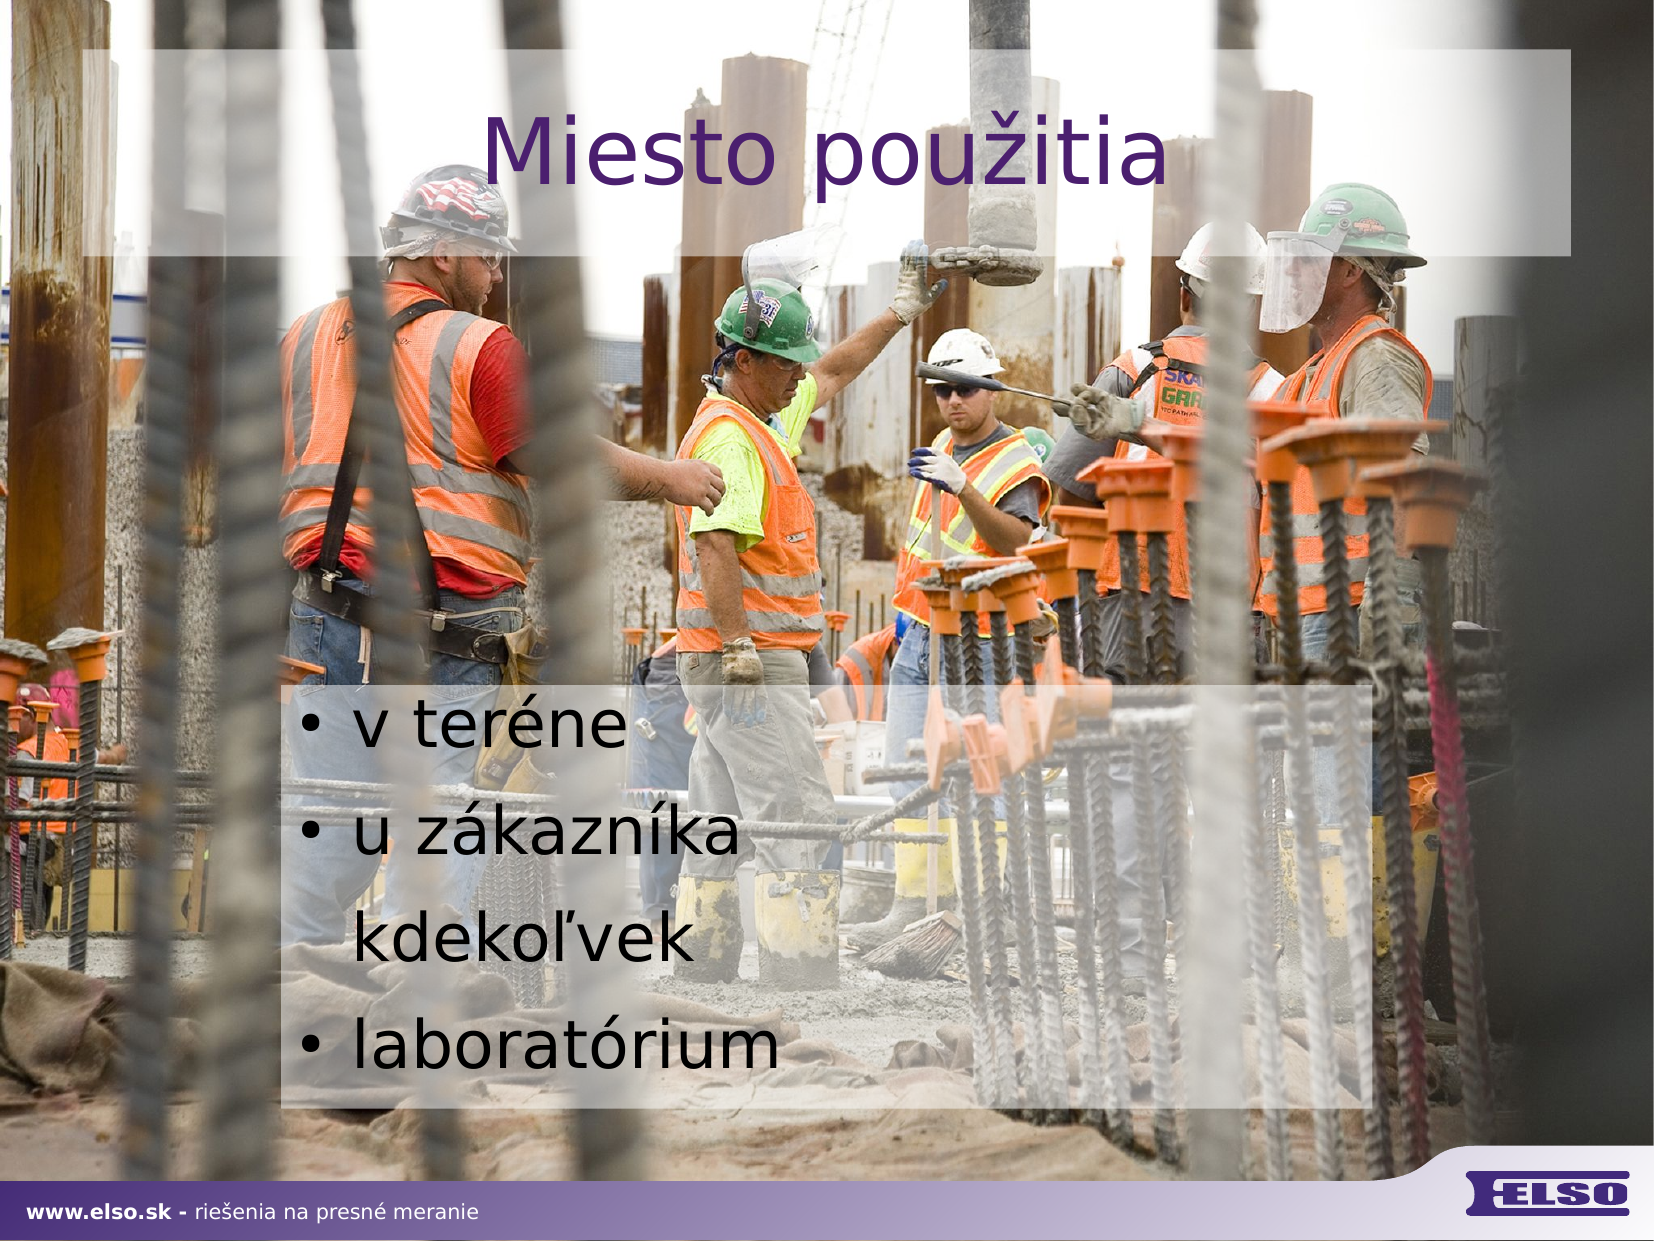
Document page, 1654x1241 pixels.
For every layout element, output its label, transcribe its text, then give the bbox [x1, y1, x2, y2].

list v teréne u zákazníka kdekoľvek laboratórium [281, 685, 1373, 1109]
picture [0, 0, 1654, 1181]
title Miesto použitia [82, 49, 1571, 257]
